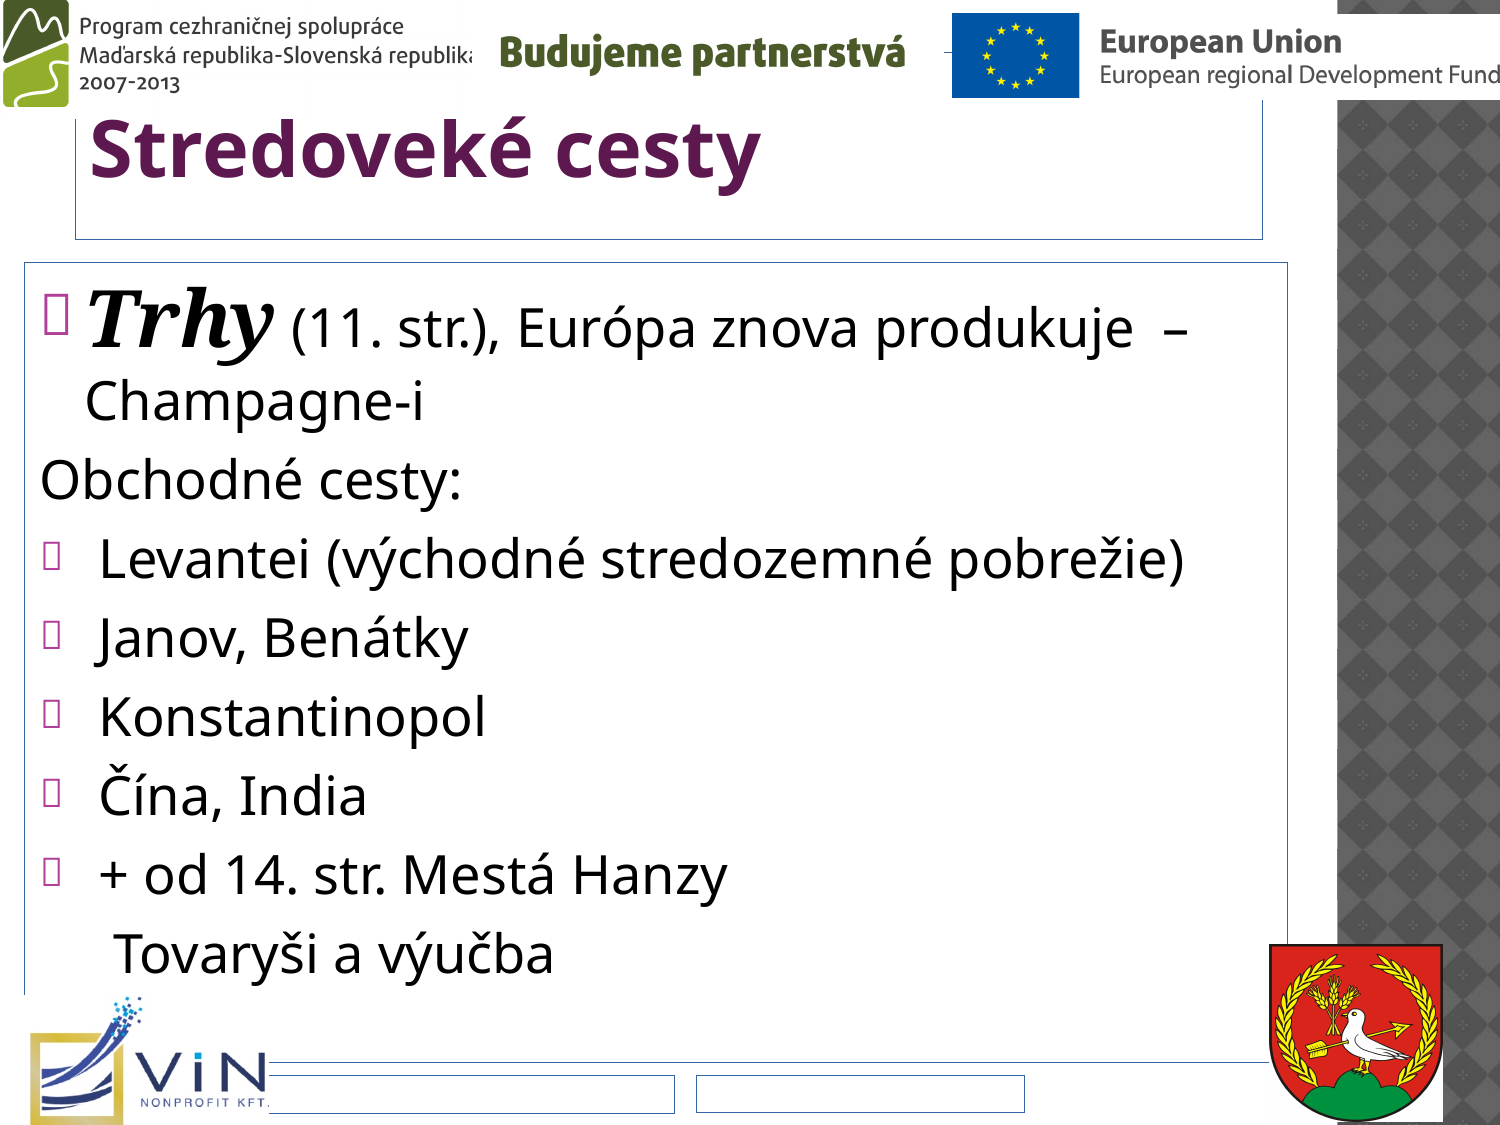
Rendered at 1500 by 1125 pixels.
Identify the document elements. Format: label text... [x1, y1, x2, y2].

title Stredoveké cesty [75, 52, 1263, 240]
picture [0, 0, 944, 119]
picture [7, 995, 269, 1125]
picture [952, 0, 1500, 1125]
list Trhy (11. str.), Európa znova produkuje – Champagne-i Obchodné cesty: Levantei (východné stredozemné pobrežie) Janov, Benátky Konstantinopol Čína, India + od 14. str. Mestá Hanzy Tovaryši a výučba [24, 262, 1288, 1063]
